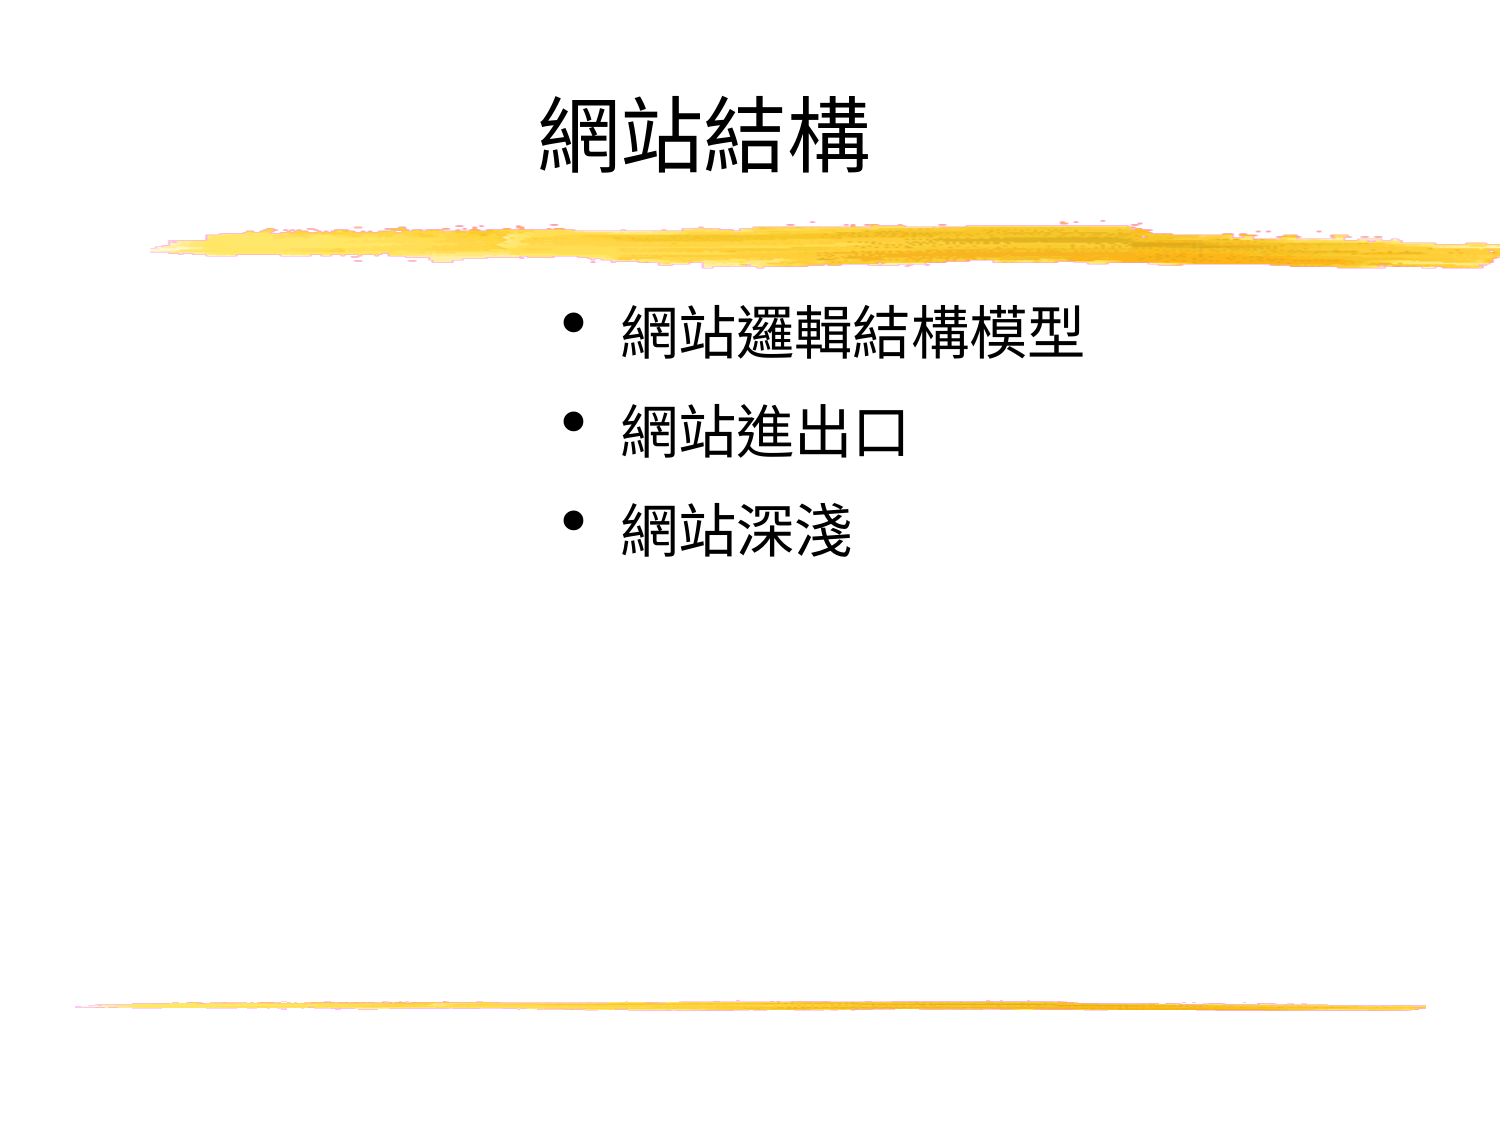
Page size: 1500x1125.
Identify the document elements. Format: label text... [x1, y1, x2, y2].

picture [150, 215, 1500, 279]
picture [75, 999, 1426, 1013]
list 網站邏輯結構模型 網站進出口 網站深淺 [564, 287, 1388, 963]
title 網站結構 [66, 30, 1342, 231]
